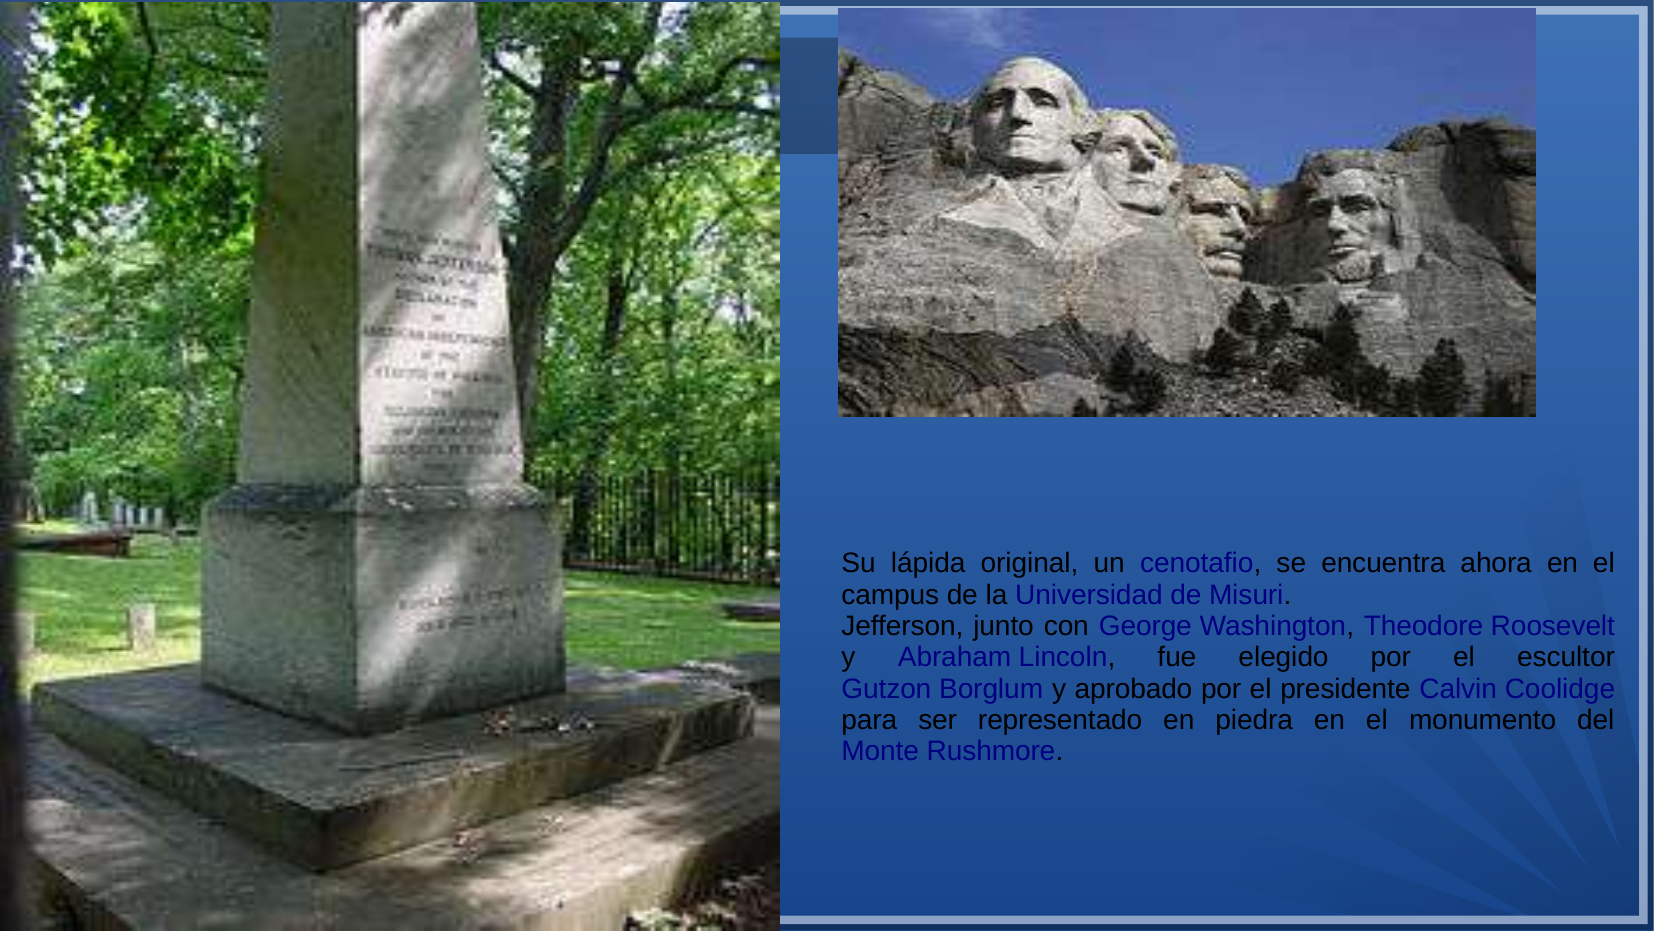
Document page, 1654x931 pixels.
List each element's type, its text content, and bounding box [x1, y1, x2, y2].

text_box Su lápida original, un cenotafio, se encuentra ahora en el campus de la Universidad de Misuri. Jefferson, junto con George Washington, Theodore Roosevelt y Abraham Lincoln, fue elegido por el escultor Gutzon Borglum y aprobado por el presidente Calvin Coolidge para ser representado en piedra en el monumento del Monte Rushmore. [826, 540, 1630, 922]
picture [0, 2, 780, 931]
picture [838, 8, 1536, 417]
